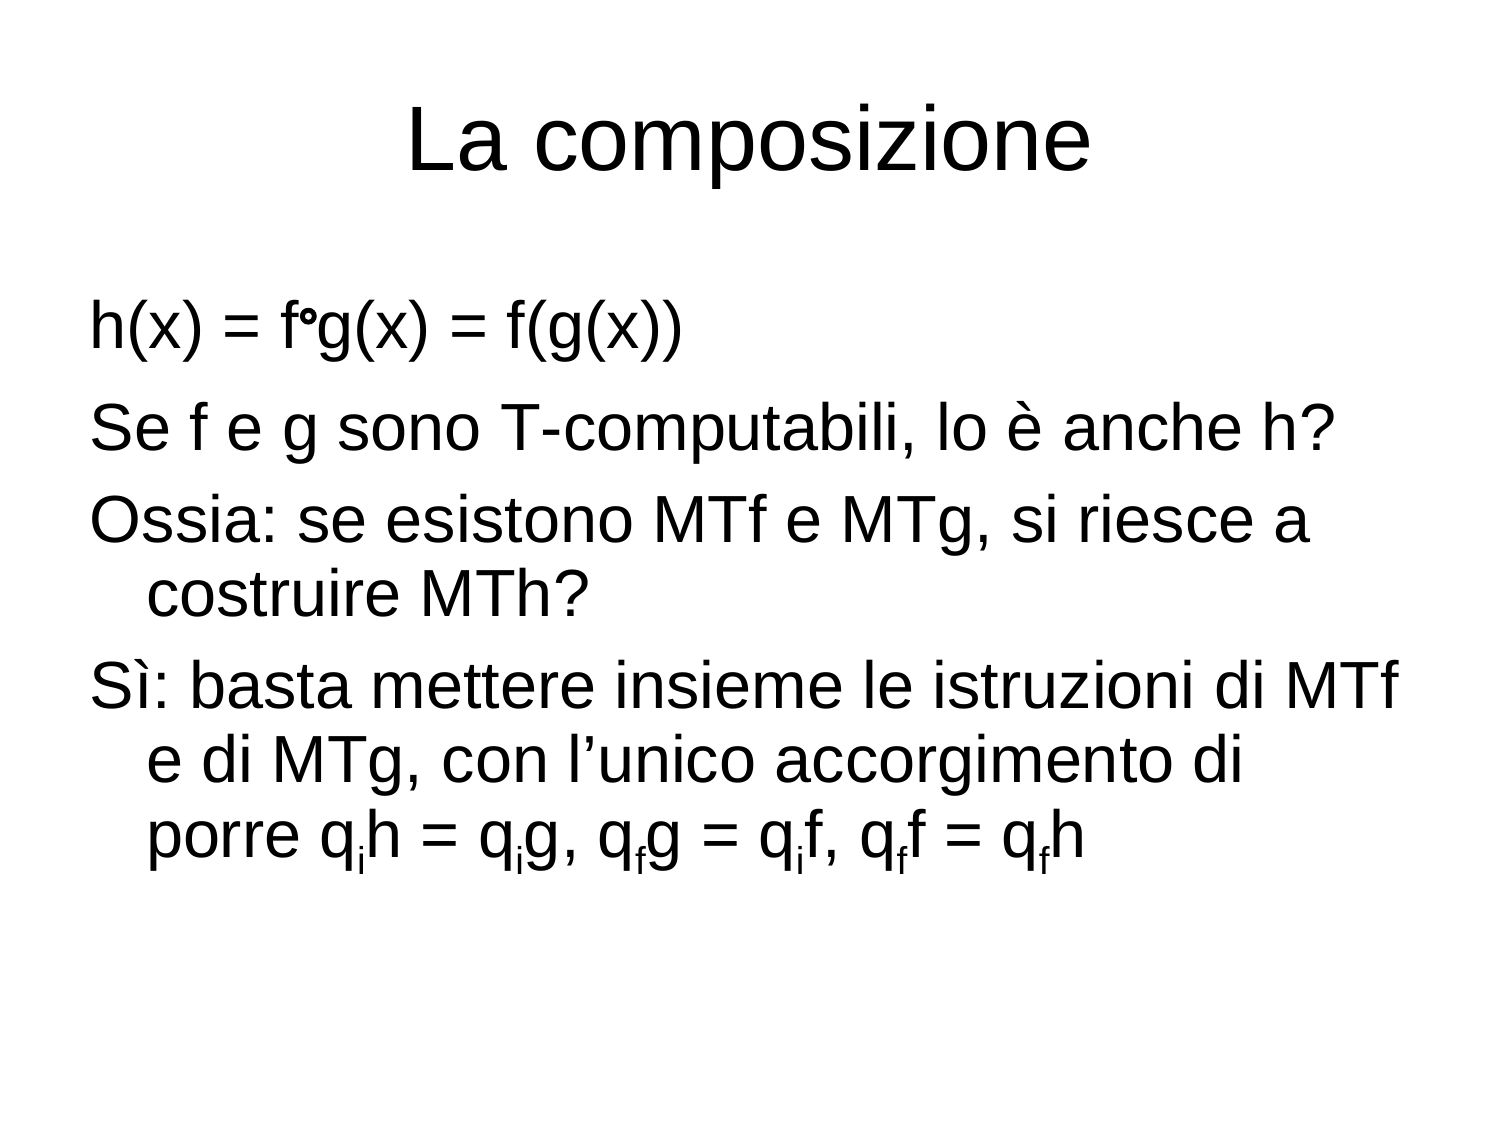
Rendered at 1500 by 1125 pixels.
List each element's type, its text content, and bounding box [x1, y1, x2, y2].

list h(x) = fg(x) = f(g(x)) Se f e g sono T-computabili, lo è anche h? Ossia: se esistono MTf e MTg, si riesce a costruire MTh? Sì: basta mettere insieme le istruzioni di MTf e di MTg, con l’unico accorgimento di porre qih = qig, qfg = qif, qff = qfh [75, 262, 1426, 1006]
title La composizione [75, 45, 1426, 233]
